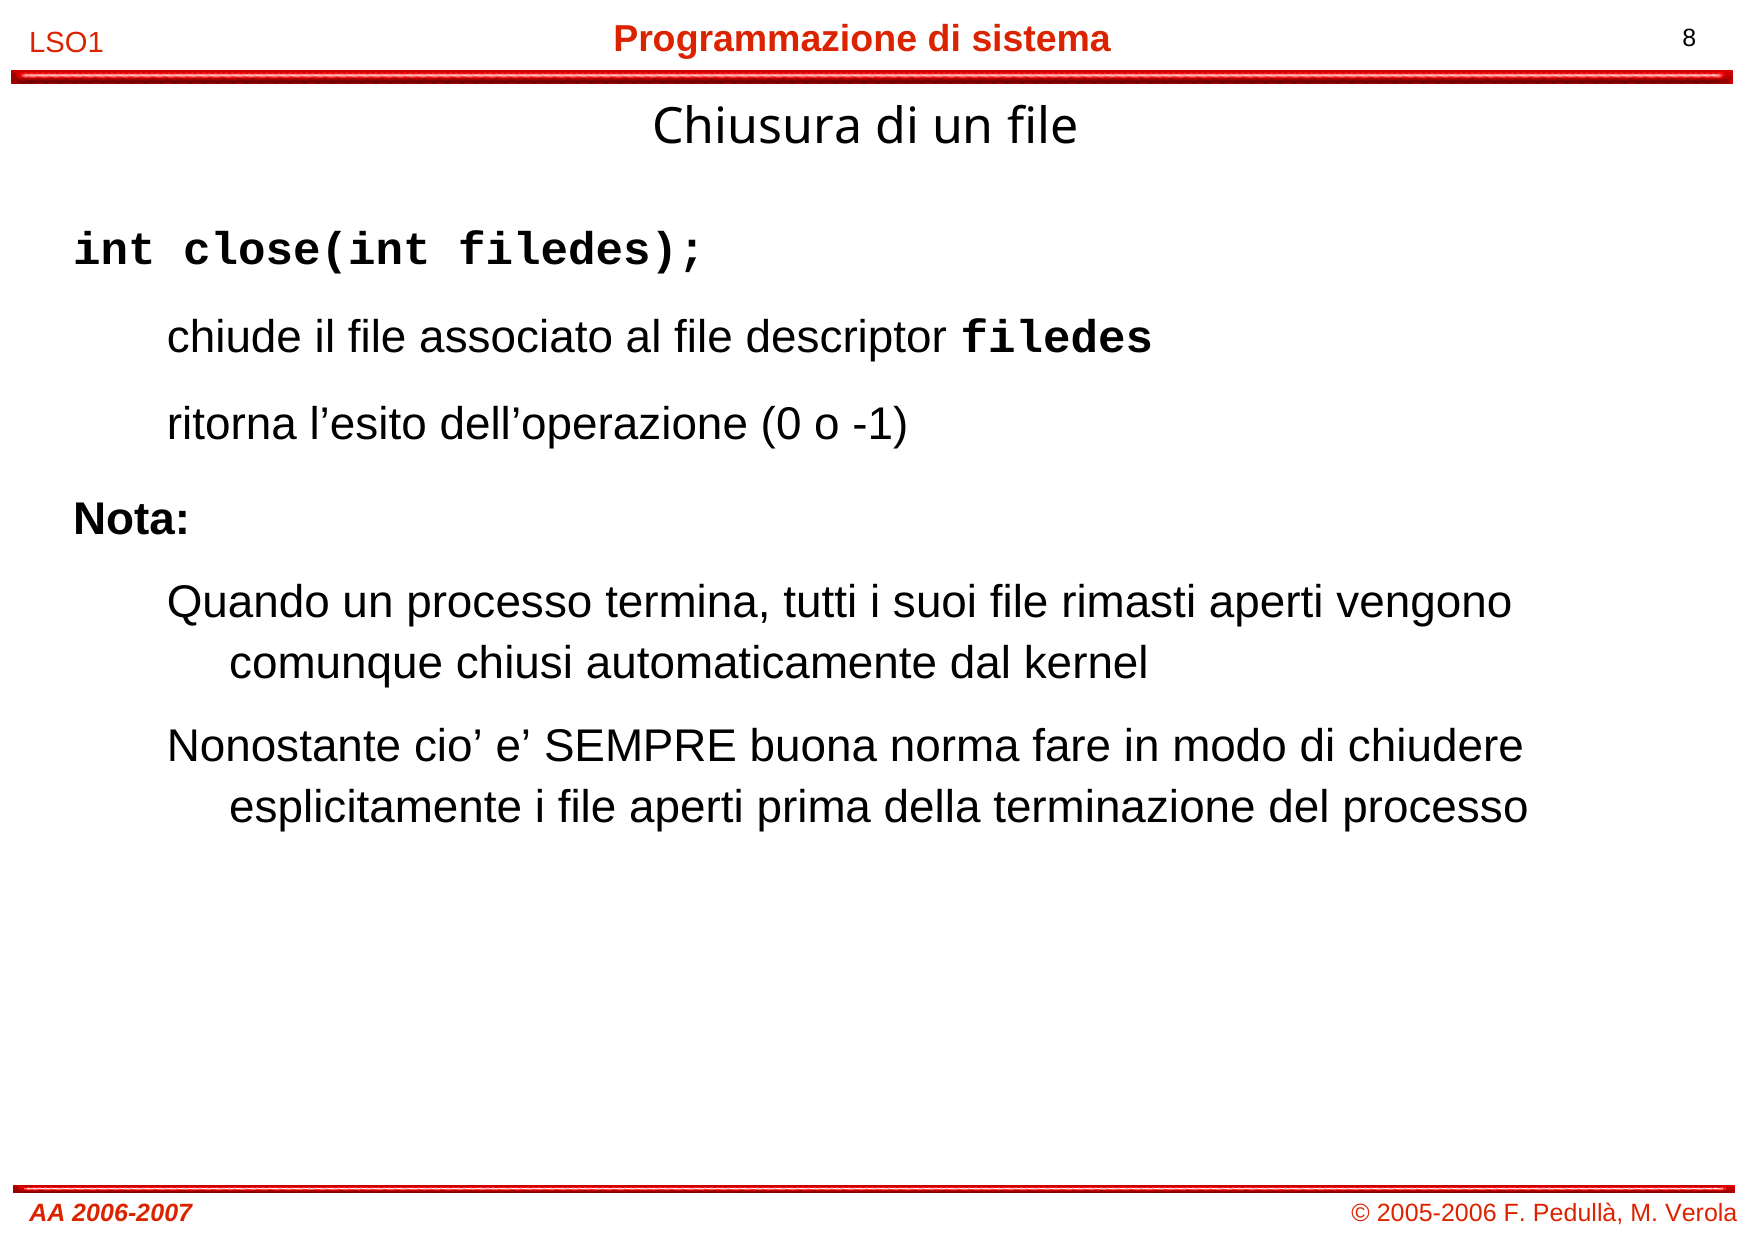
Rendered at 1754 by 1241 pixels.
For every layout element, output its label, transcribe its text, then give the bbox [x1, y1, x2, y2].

list int close(int filedes); chiude il file associato al file descriptor filedes ritorna l’esito dell’operazione (0 o -1) Nota: Quando un processo termina, tutti i suoi file rimasti aperti vengono comunque chiusi automaticamente dal kernel Nonostante cio’ e’ SEMPRE buona norma fare in modo di chiudere esplicitamente i file aperti prima della terminazione del processo [58, 206, 1696, 844]
title Chiusura di un file [514, 78, 1217, 174]
picture [11, 70, 1733, 84]
picture [13, 1185, 1735, 1193]
